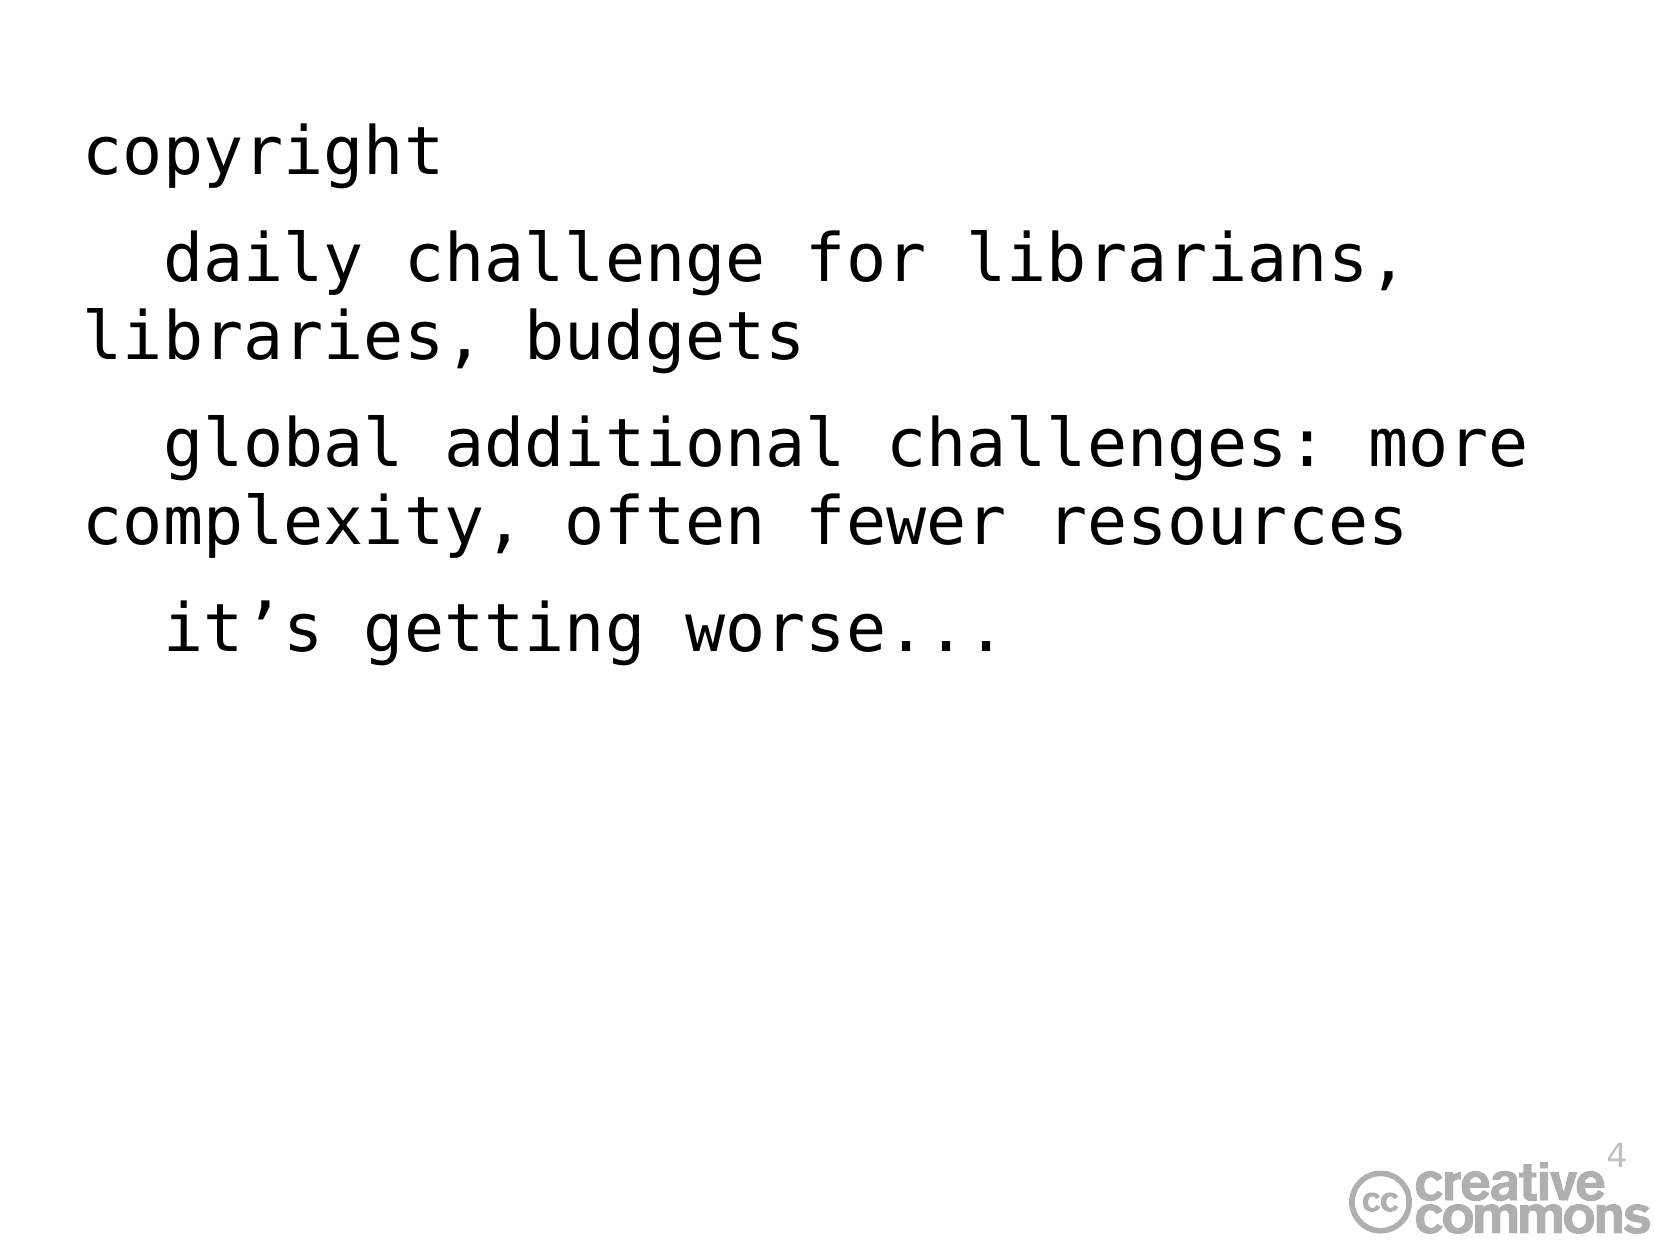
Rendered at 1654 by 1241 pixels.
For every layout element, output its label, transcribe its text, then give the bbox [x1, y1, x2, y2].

list copyright daily challenge for librarians, libraries, budgets global additional challenges: more complexity, often fewer resources it’s getting worse... [82, 112, 1571, 1109]
picture [1349, 1162, 1650, 1234]
